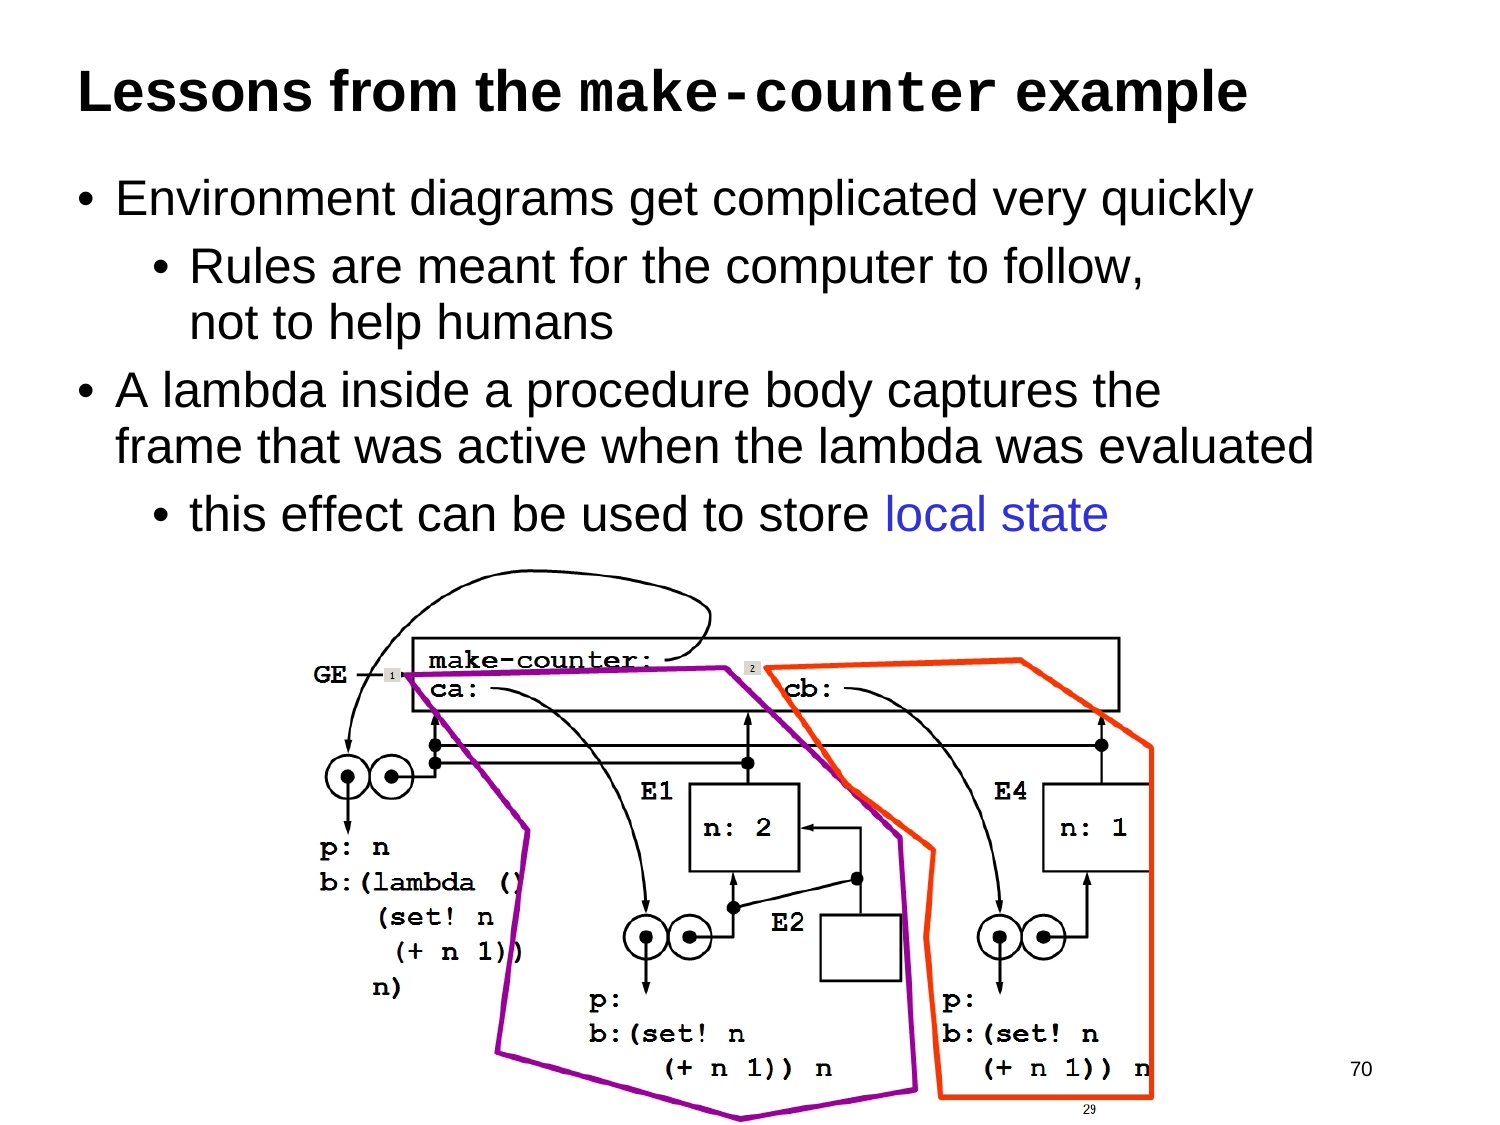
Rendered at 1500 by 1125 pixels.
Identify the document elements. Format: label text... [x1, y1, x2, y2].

title Lessons from the make-counter example [62, 24, 1338, 162]
picture [300, 1000, 1163, 1125]
list Environment diagrams get complicated very quickly Rules are meant for the computer to follow, not to help humans A lambda inside a procedure body captures the frame that was active when the lambda was evaluated this effect can be used to store local state [62, 162, 1450, 1000]
